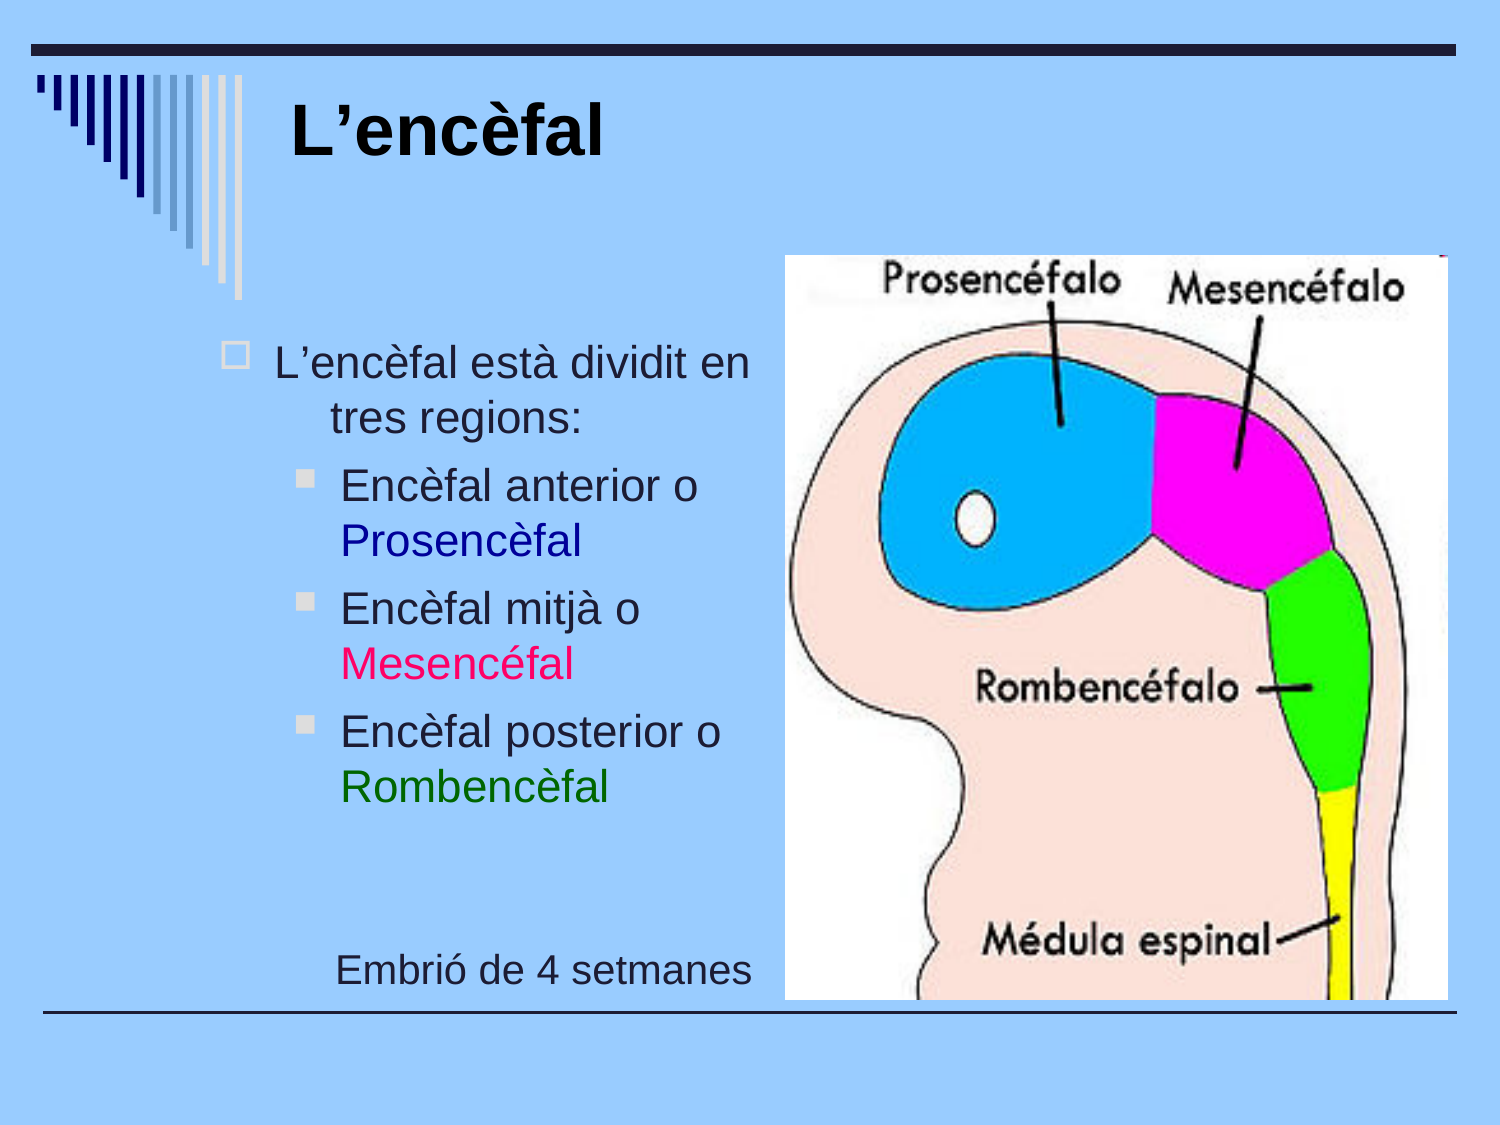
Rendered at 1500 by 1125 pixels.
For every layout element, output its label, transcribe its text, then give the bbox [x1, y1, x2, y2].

list L’encèfal està dividit en tres regions: Encèfal anterior o Prosencèfal Encèfal mitjà o Mesencéfal Encèfal posterior o Rombencèfal Embrió de 4 setmanes [203, 324, 768, 1122]
text_box [785, 255, 1448, 1000]
title L’encèfal [274, 75, 1425, 288]
